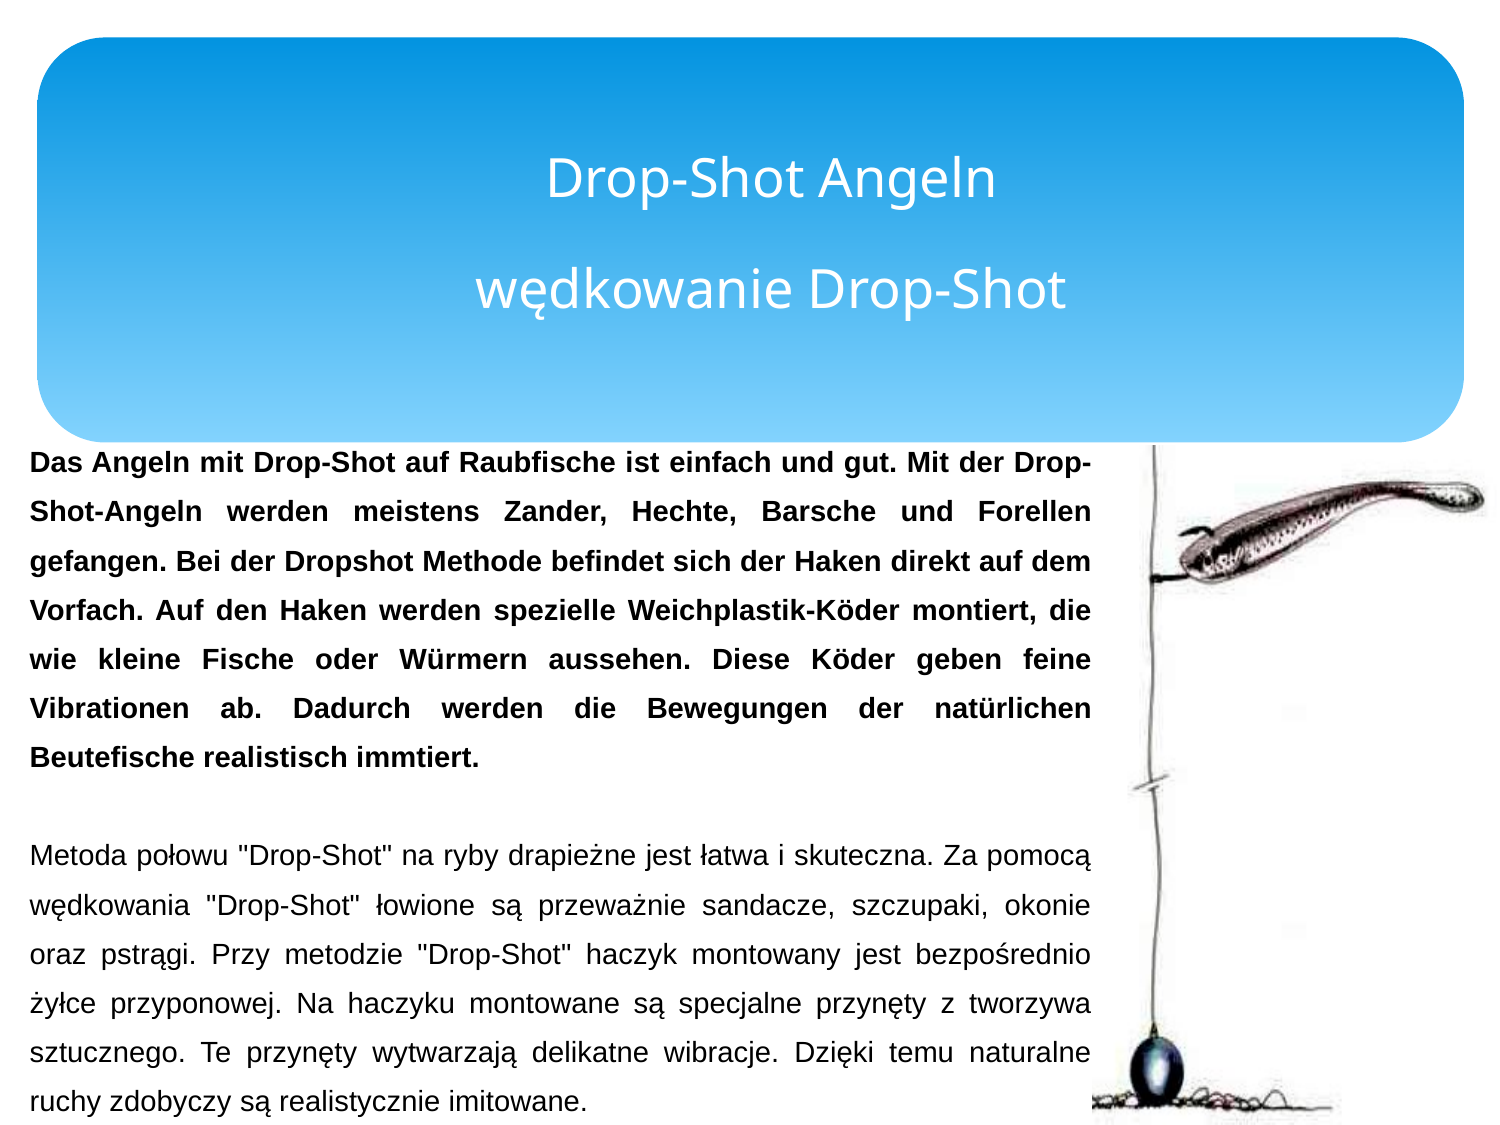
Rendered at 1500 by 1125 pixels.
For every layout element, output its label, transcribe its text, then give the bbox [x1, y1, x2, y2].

title Drop-Shot Angeln wędkowanie Drop-Shot [96, 118, 1447, 309]
picture [1092, 445, 1500, 1125]
subtitle Das Angeln mit Drop-Shot auf Raubfische ist einfach und gut. Mit der Drop-Shot-Angeln werden meistens Zander, Hechte, Barsche und Forellen gefangen. Bei der Dropshot Methode befindet sich der Haken direkt auf dem Vorfach. Auf den Haken werden spezielle Weichplastik-Köder montiert, die wie kleine Fische oder Würmern aussehen. Diese Köder geben feine Vibrationen ab. Dadurch werden die Bewegungen der natürlichen Beutefische realistisch immtiert. Metoda połowu "Drop-Shot" na ryby drapieżne jest łatwa i skuteczna. Za pomocą wędkowania "Drop-Shot" łowione są przeważnie sandacze, szczupaki, okonie oraz pstrągi. Przy metodzie "Drop-Shot" haczyk montowany jest bezpośrednio żyłce przyponowej. Na haczyku montowane są specjalne przynęty z tworzywa sztucznego. Te przynęty wytwarzają delikatne wibracje. Dzięki temu naturalne ruchy zdobyczy są realistycznie imitowane. [29, 343, 1093, 1123]
